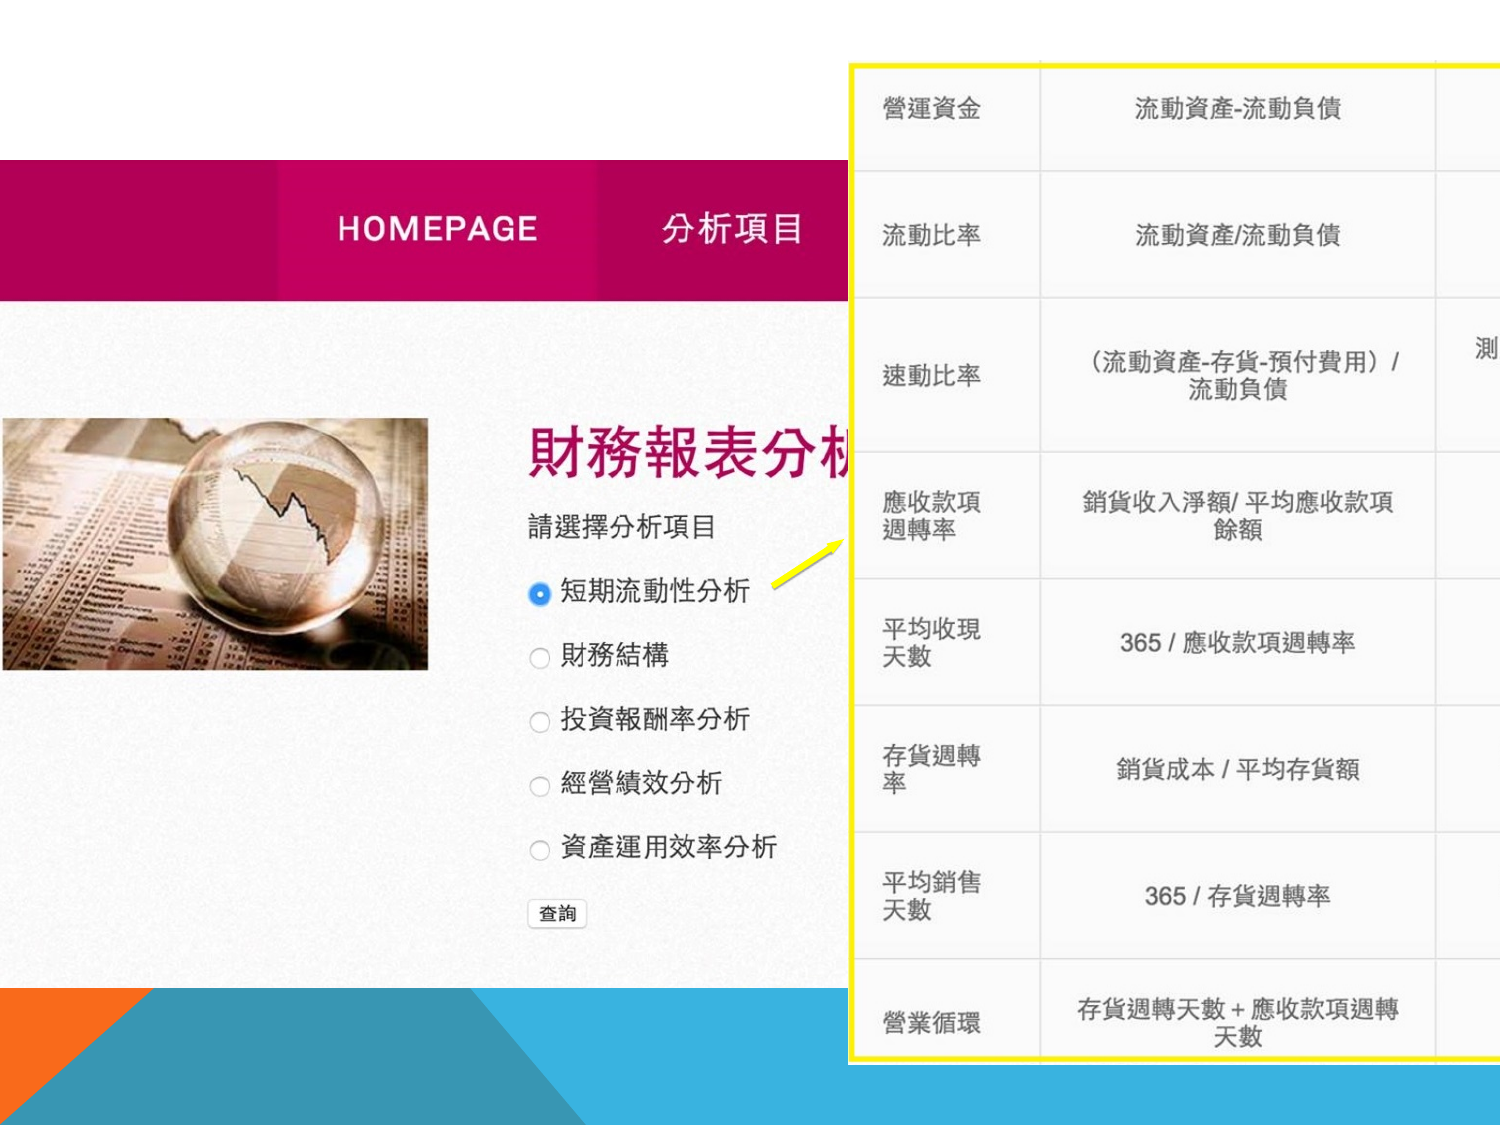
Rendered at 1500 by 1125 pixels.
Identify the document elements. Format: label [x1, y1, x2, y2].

picture [0, 60, 1500, 1065]
